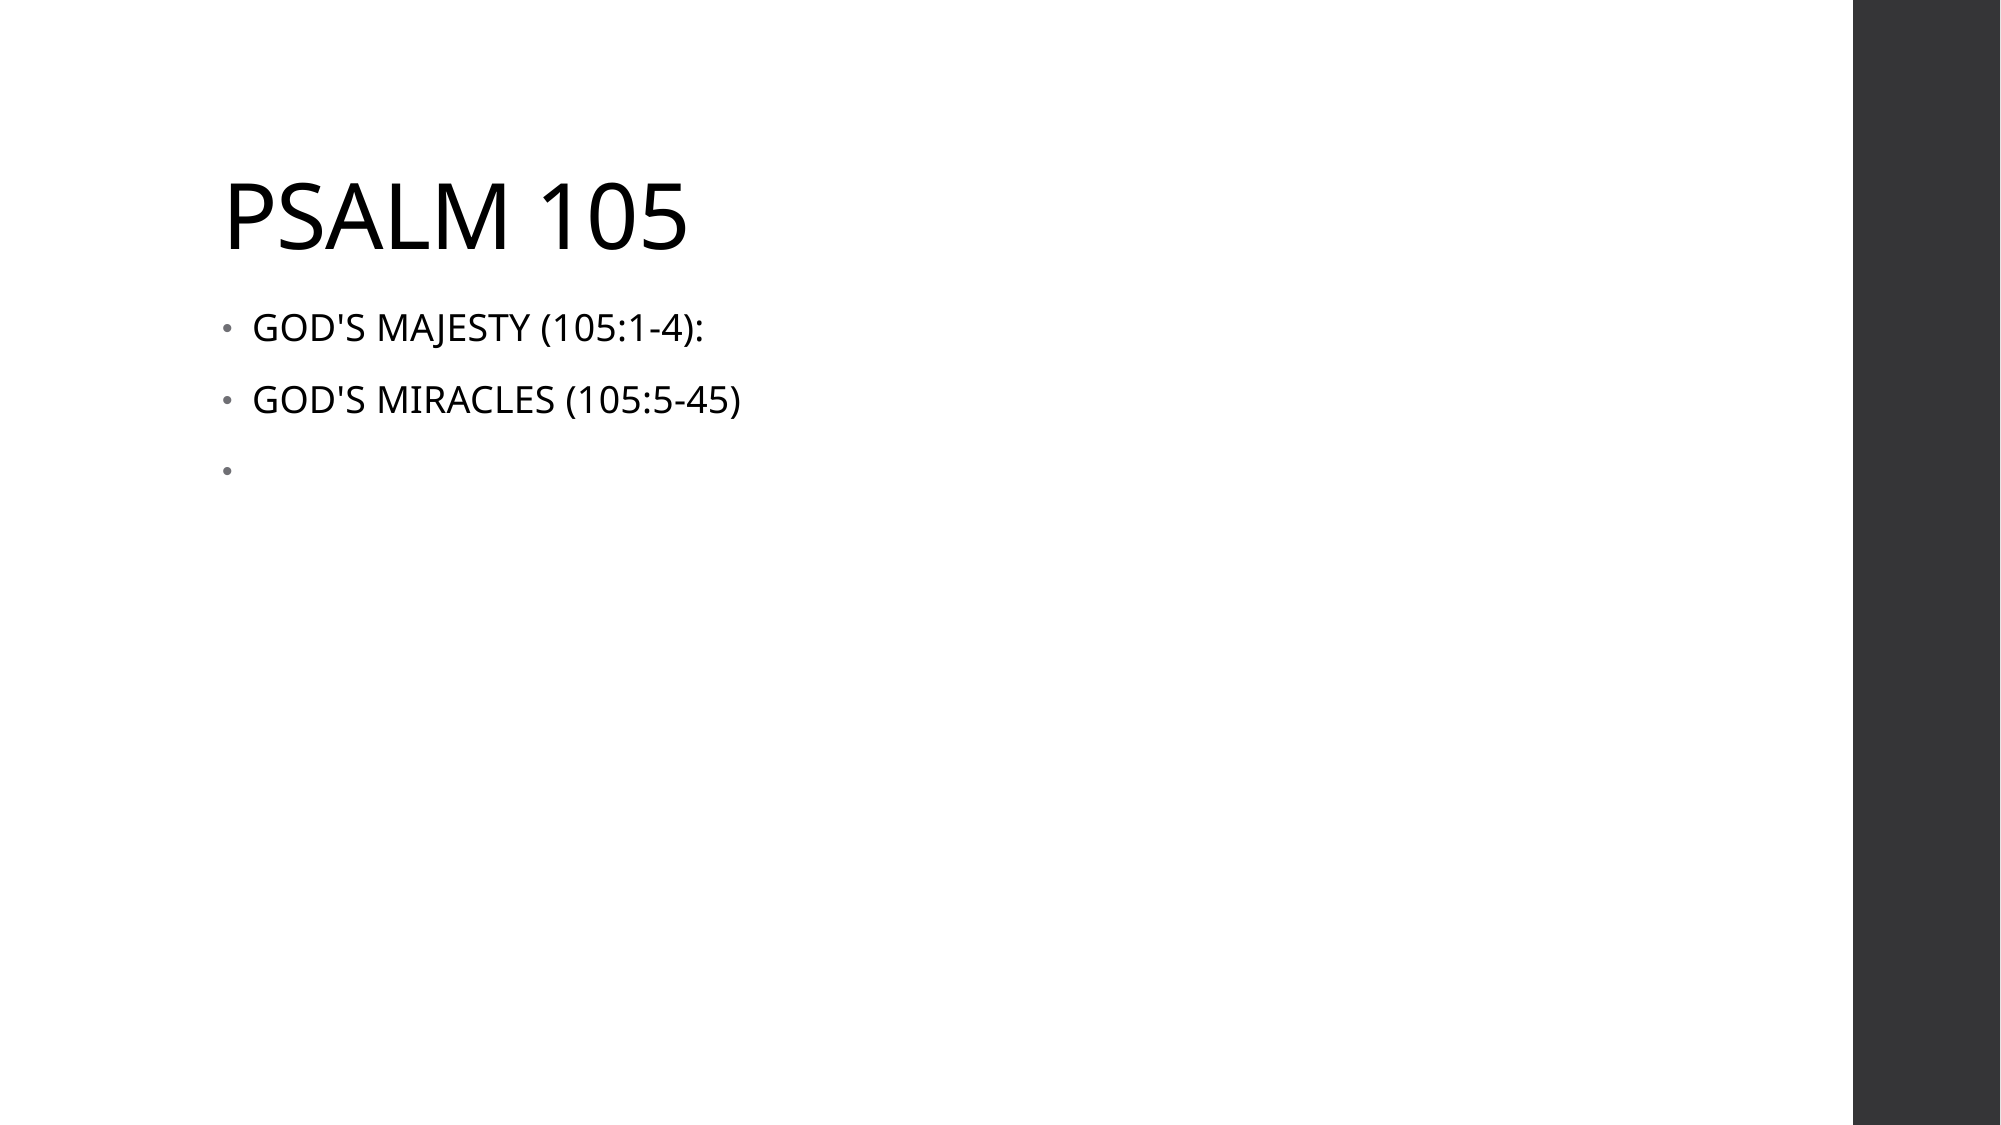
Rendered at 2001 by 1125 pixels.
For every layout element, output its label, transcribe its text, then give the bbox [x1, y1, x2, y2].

list GOD'S MAJESTY (105:1-4): GOD'S MIRACLES (105:5-45) [206, 299, 1617, 1014]
title PSALM 105 [206, 60, 1797, 278]
